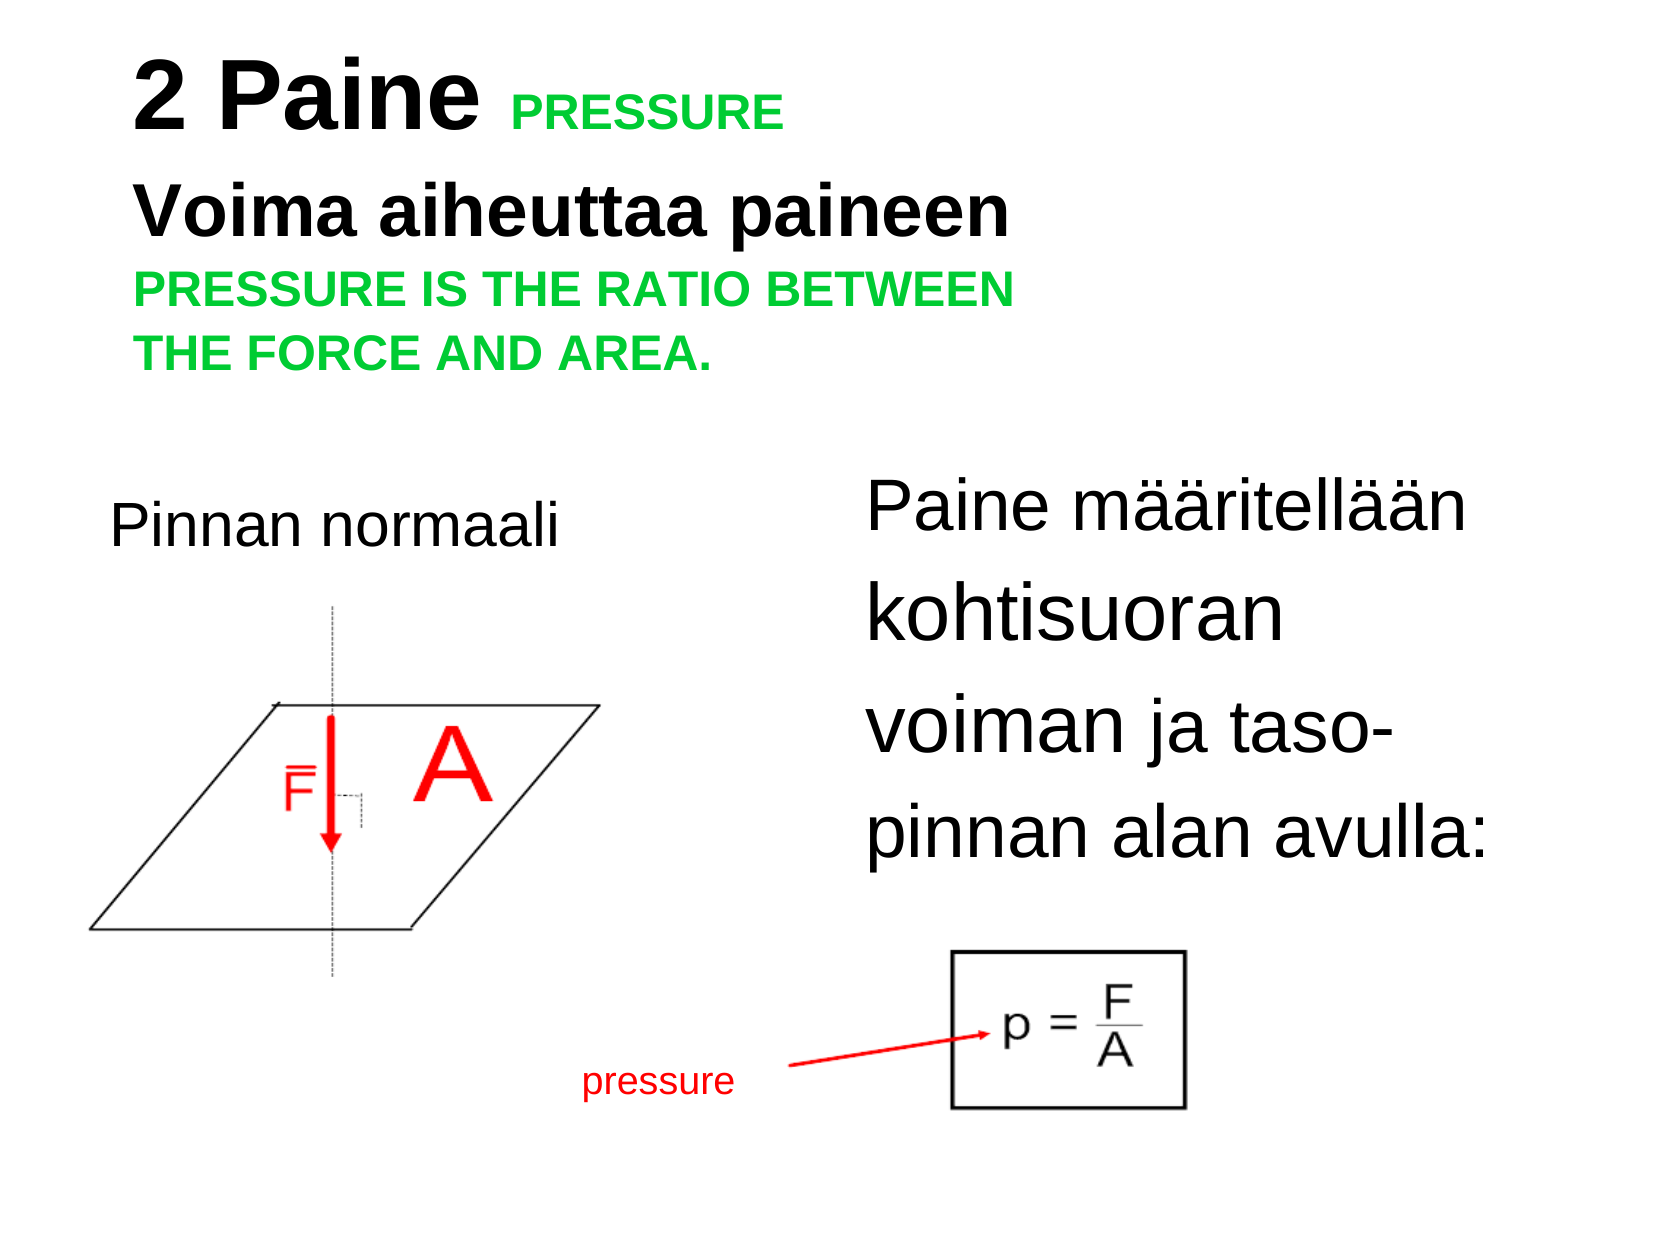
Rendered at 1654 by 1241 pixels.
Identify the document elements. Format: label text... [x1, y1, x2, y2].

text_box Pinnan normaali [94, 465, 577, 567]
picture [780, 909, 1218, 1141]
picture [60, 590, 627, 977]
text_box Paine määritellään kohtisuoran voiman ja taso-pinnan alan avulla: [850, 437, 1572, 880]
text_box 2 Paine PRESSURE Voima aiheuttaa paineen PRESSURE IS THE RATIO BETWEEN THE FORCE AND AREA. [118, 33, 1128, 260]
text_box pressure [566, 1040, 751, 1111]
